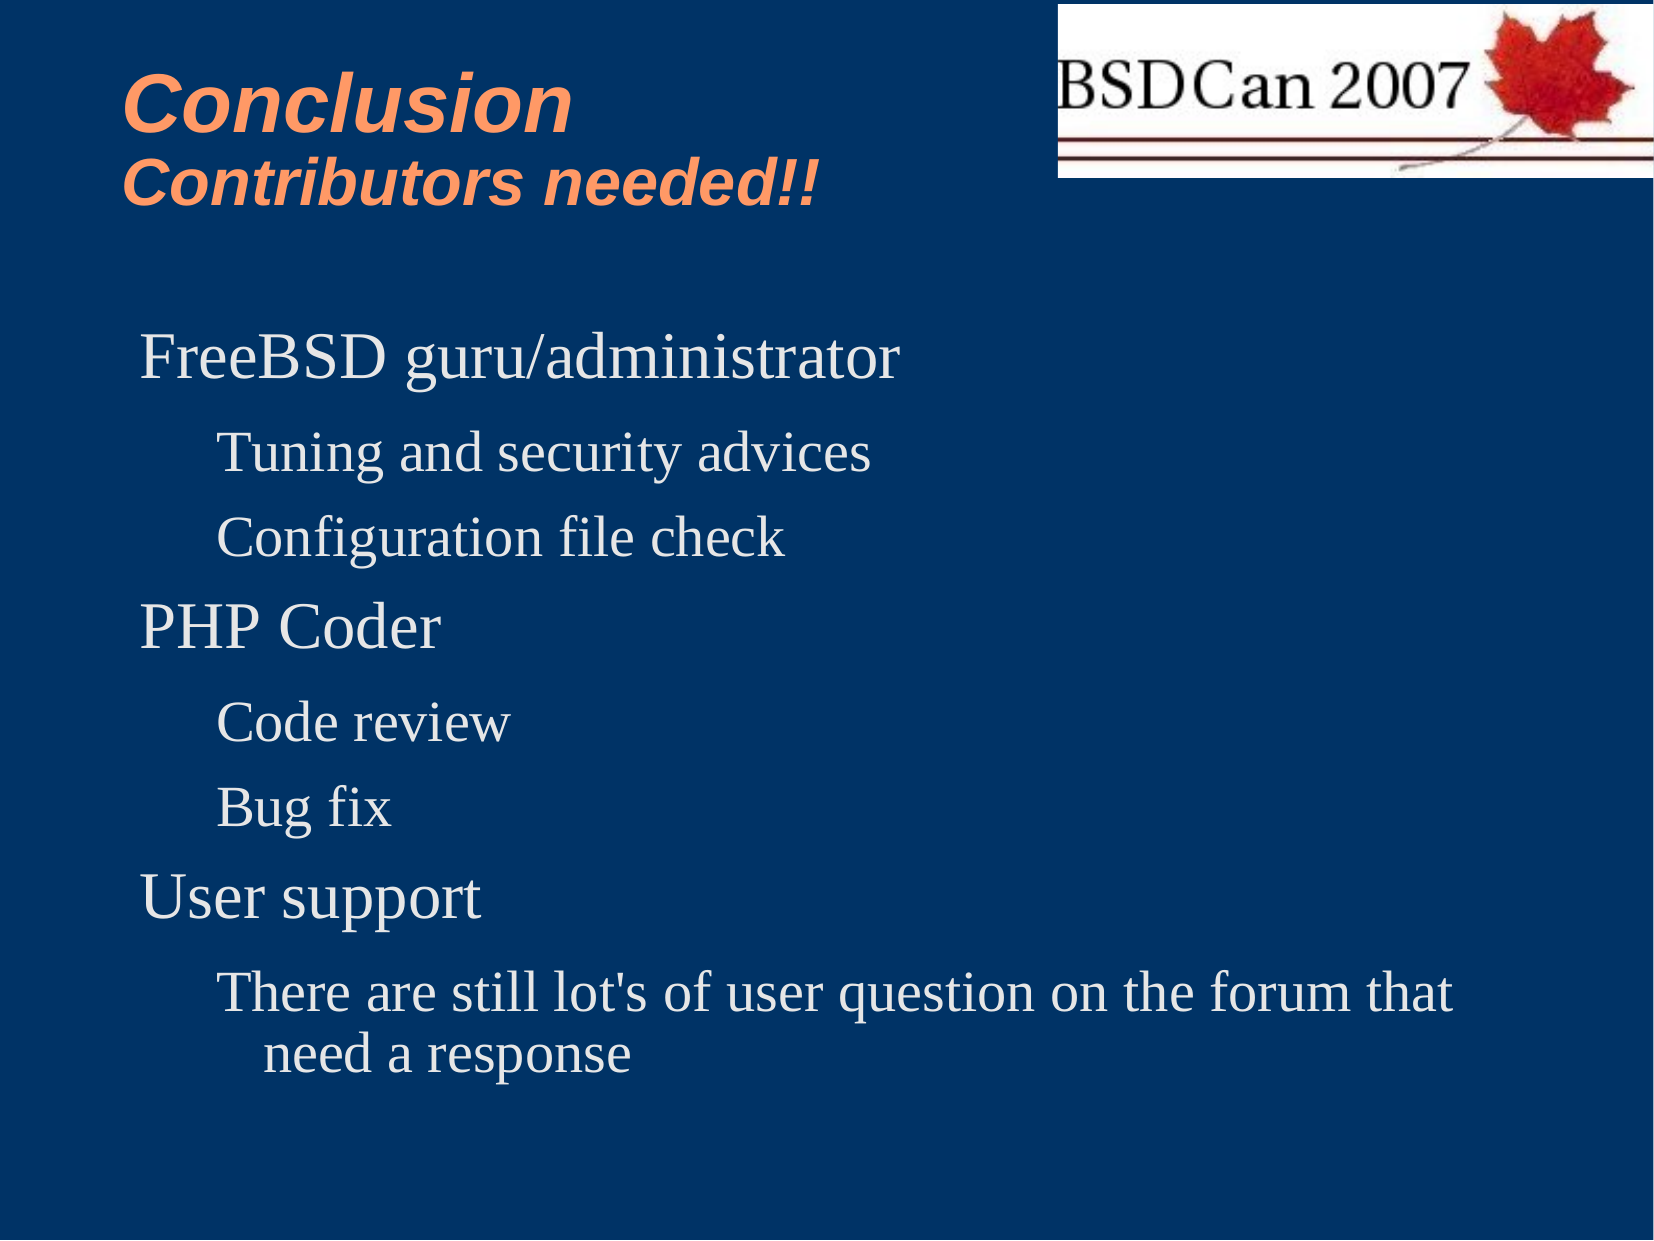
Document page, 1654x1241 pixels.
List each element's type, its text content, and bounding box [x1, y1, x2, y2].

picture [1057, 4, 1654, 178]
title Conclusion Contributors needed!! [121, 46, 1534, 237]
list FreeBSD guru/administrator Tuning and security advices Configuration file check PHP Coder Code review Bug fix User support There are still lot's of user question on the forum that need a response [121, 322, 1561, 1096]
